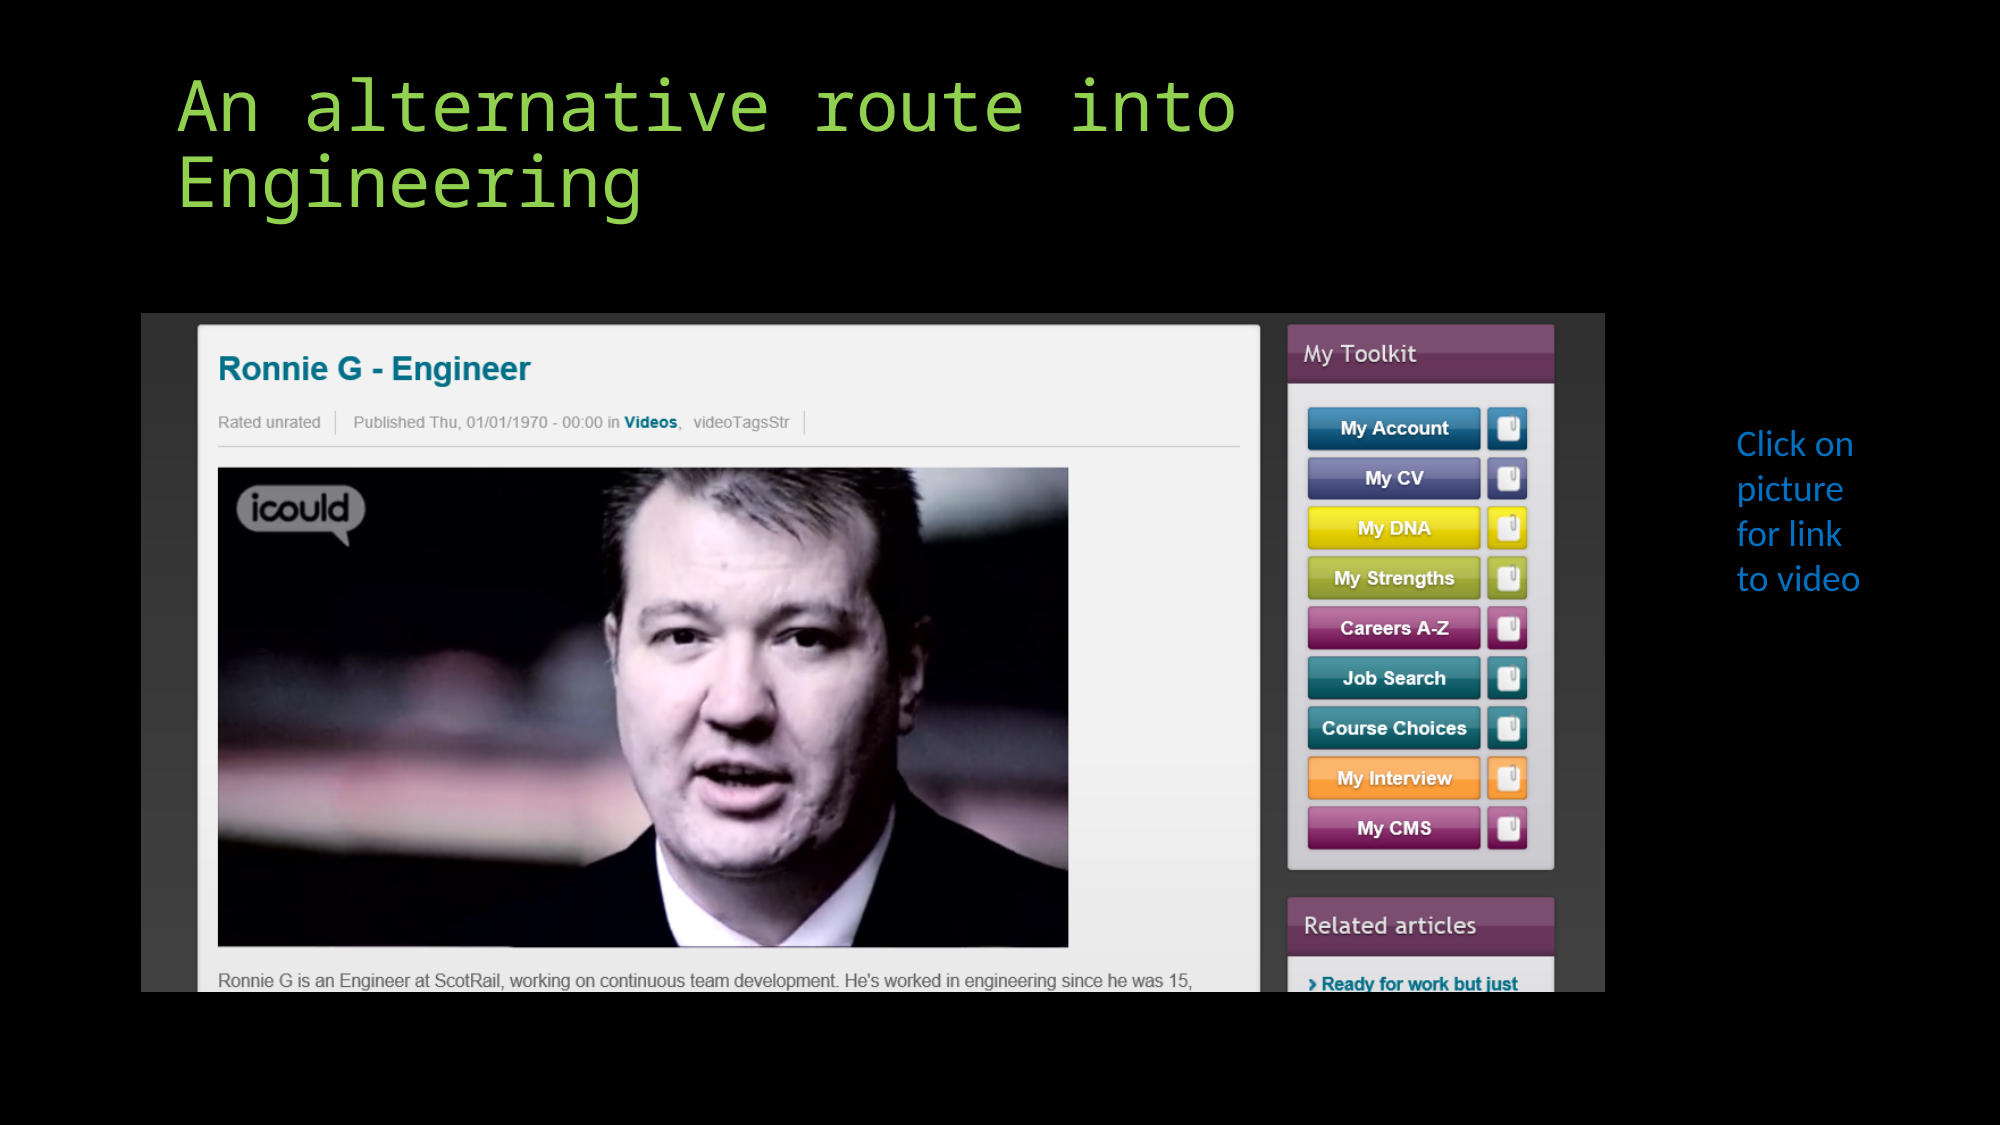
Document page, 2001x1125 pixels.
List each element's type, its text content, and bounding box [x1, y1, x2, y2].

text_box Click on picture for link to video [1721, 411, 1886, 609]
title An alternative route into Engineering [161, 42, 1662, 231]
picture [141, 313, 1606, 992]
